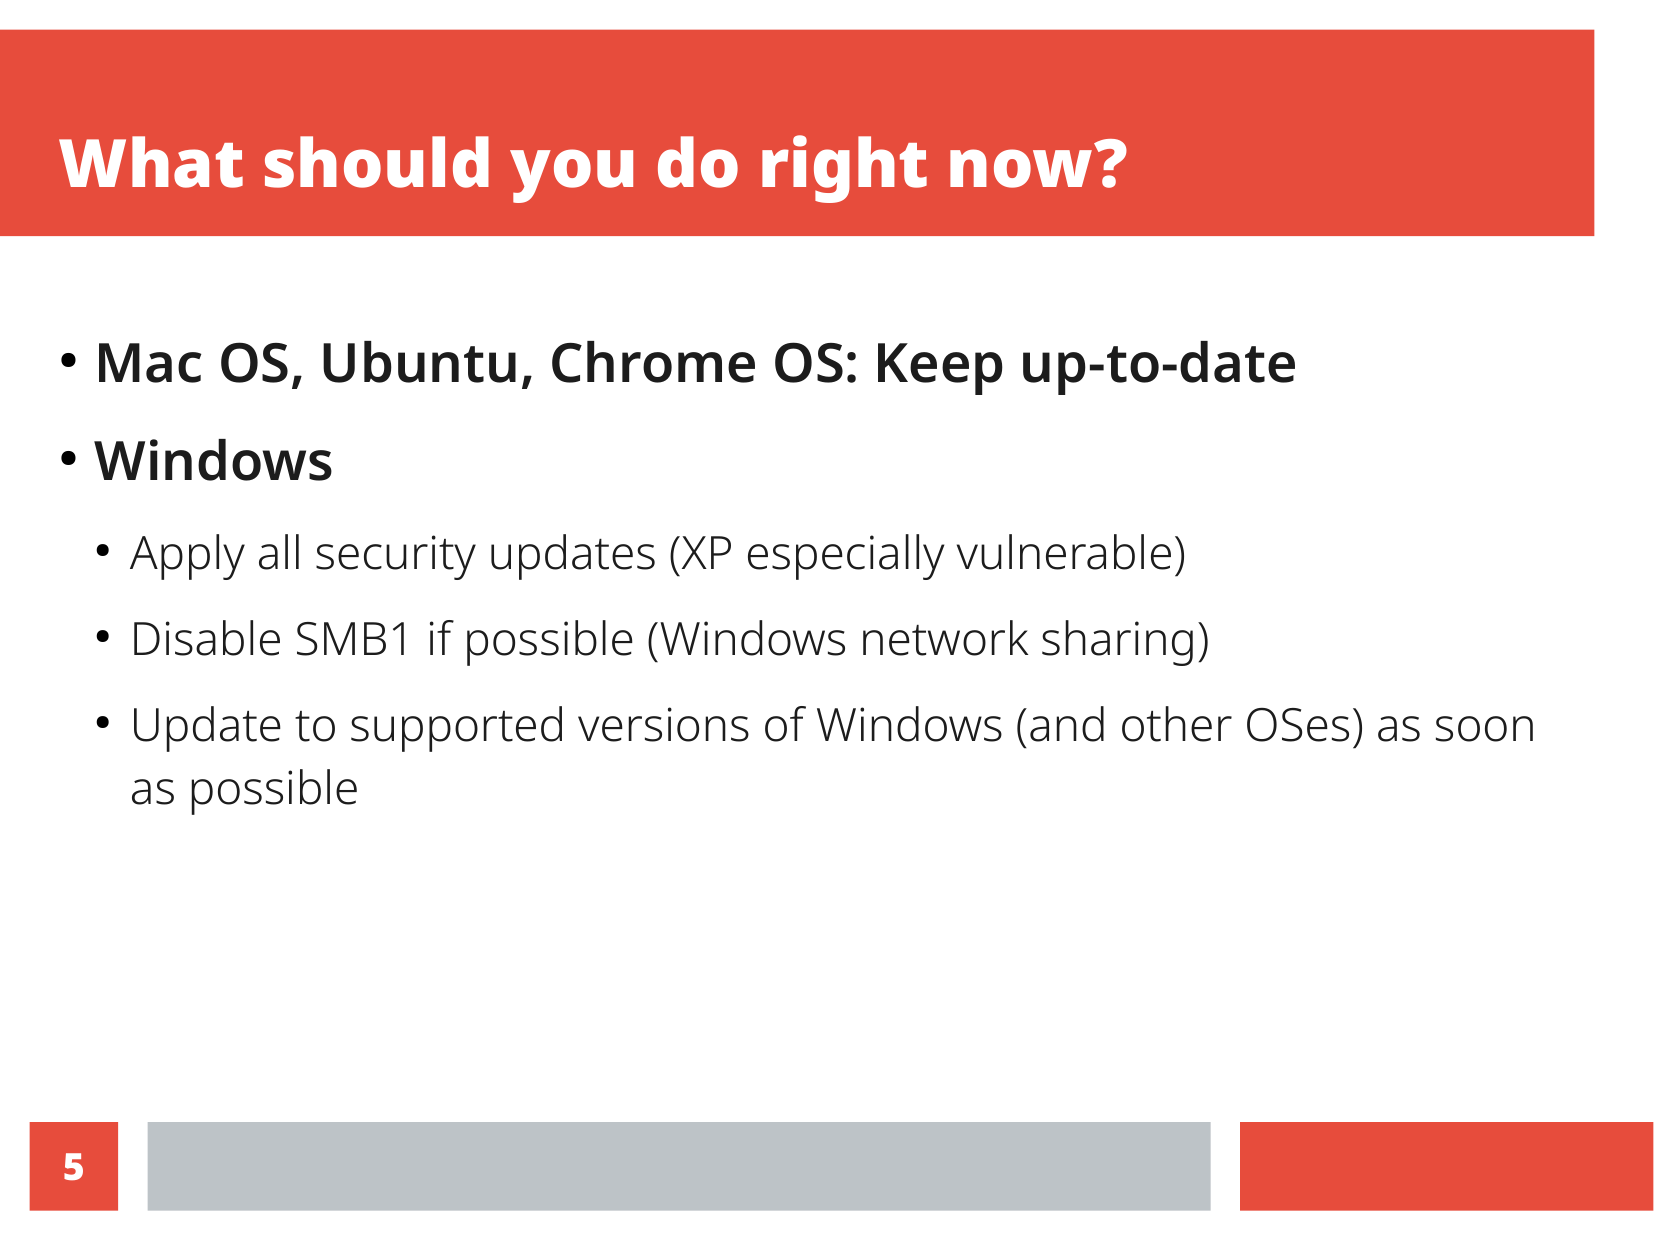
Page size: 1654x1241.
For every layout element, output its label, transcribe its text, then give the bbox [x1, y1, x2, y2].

title What should you do right now? [59, 59, 1595, 207]
list Mac OS, Ubuntu, Chrome OS: Keep up-to-date Windows Apply all security updates (XP especially vulnerable) Disable SMB1 if possible (Windows network sharing) Update to supported versions of Windows (and other OSes) as soon as possible [59, 324, 1565, 1093]
